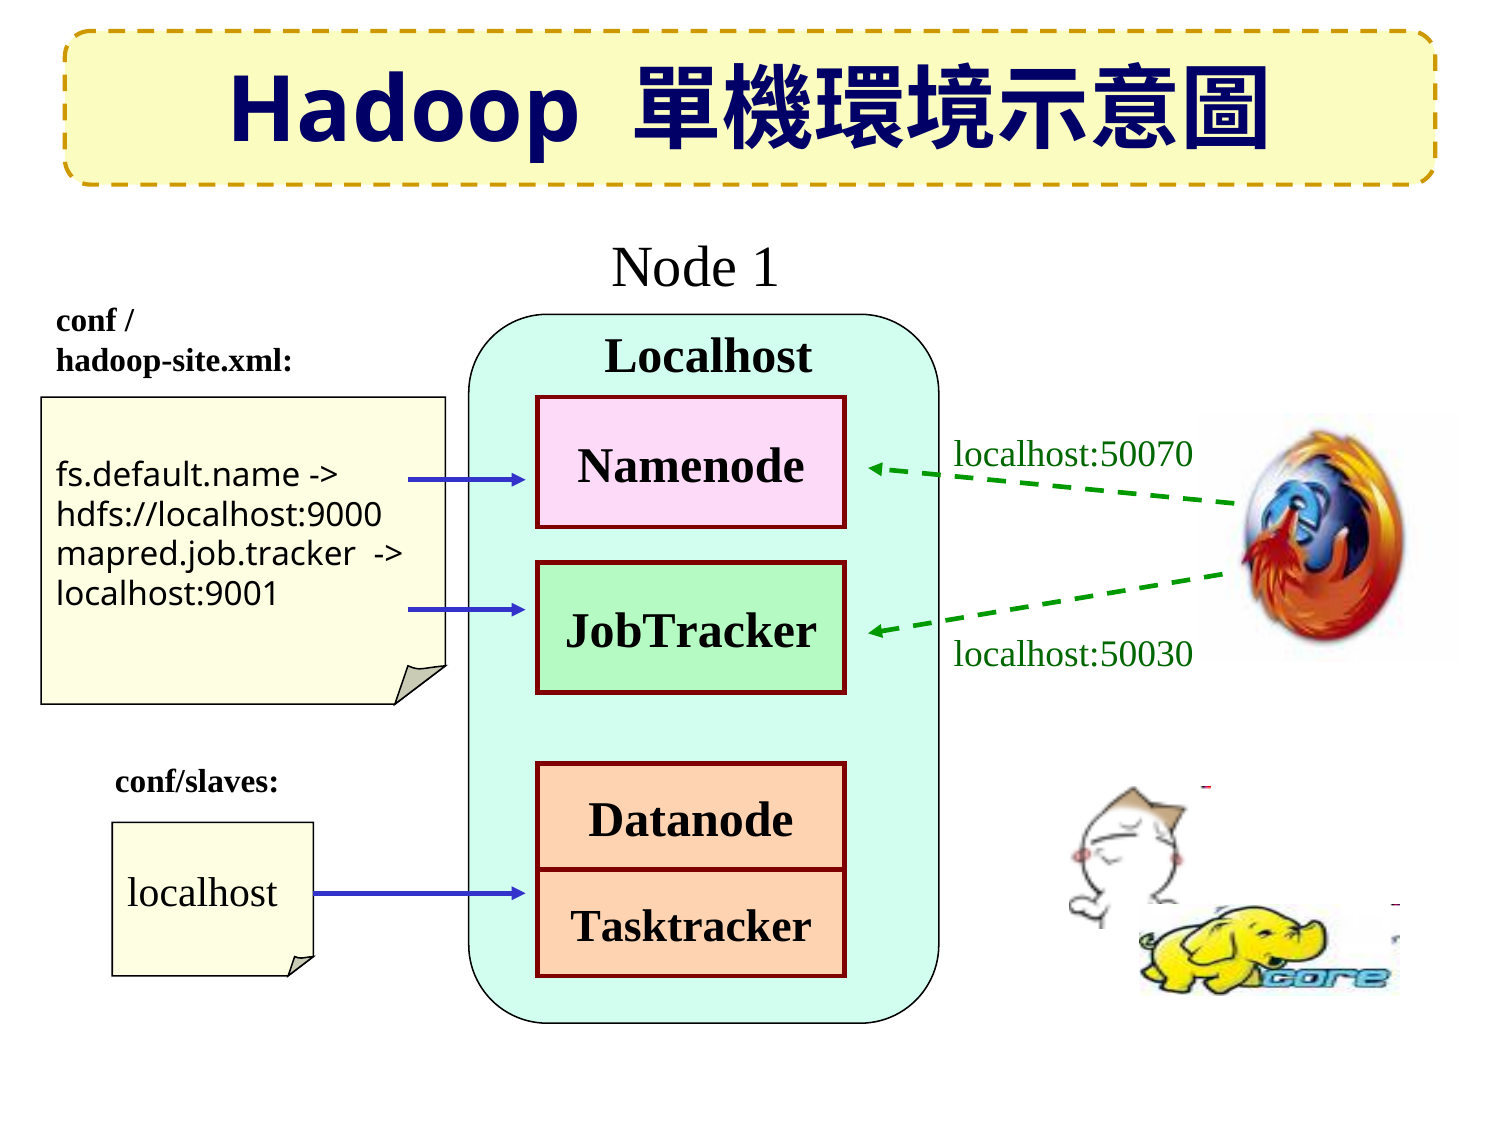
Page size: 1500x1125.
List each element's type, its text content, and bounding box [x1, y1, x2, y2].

text_box conf/slaves: [100, 751, 372, 807]
text_box JobTracker [537, 562, 845, 693]
picture [1069, 786, 1400, 996]
text_box conf / hadoop-site.xml: [41, 290, 420, 387]
text_box localhost:50070 [938, 420, 1294, 482]
text_box localhost [112, 822, 314, 976]
text_box Localhost [531, 314, 886, 390]
text_box localhost:50030 [938, 621, 1294, 683]
title Hadoop 單機環境示意圖 [112, 30, 1388, 173]
text_box Namenode [537, 397, 845, 528]
text_box Tasktracker [537, 869, 845, 977]
picture [1198, 413, 1459, 662]
text_box Node 1 [596, 220, 821, 306]
text_box Datanode [537, 763, 845, 869]
text_box fs.default.name -> hdfs://localhost:9000 mapred.job.tracker -> localhost:9001 [41, 397, 446, 705]
text_box [468, 315, 939, 1024]
